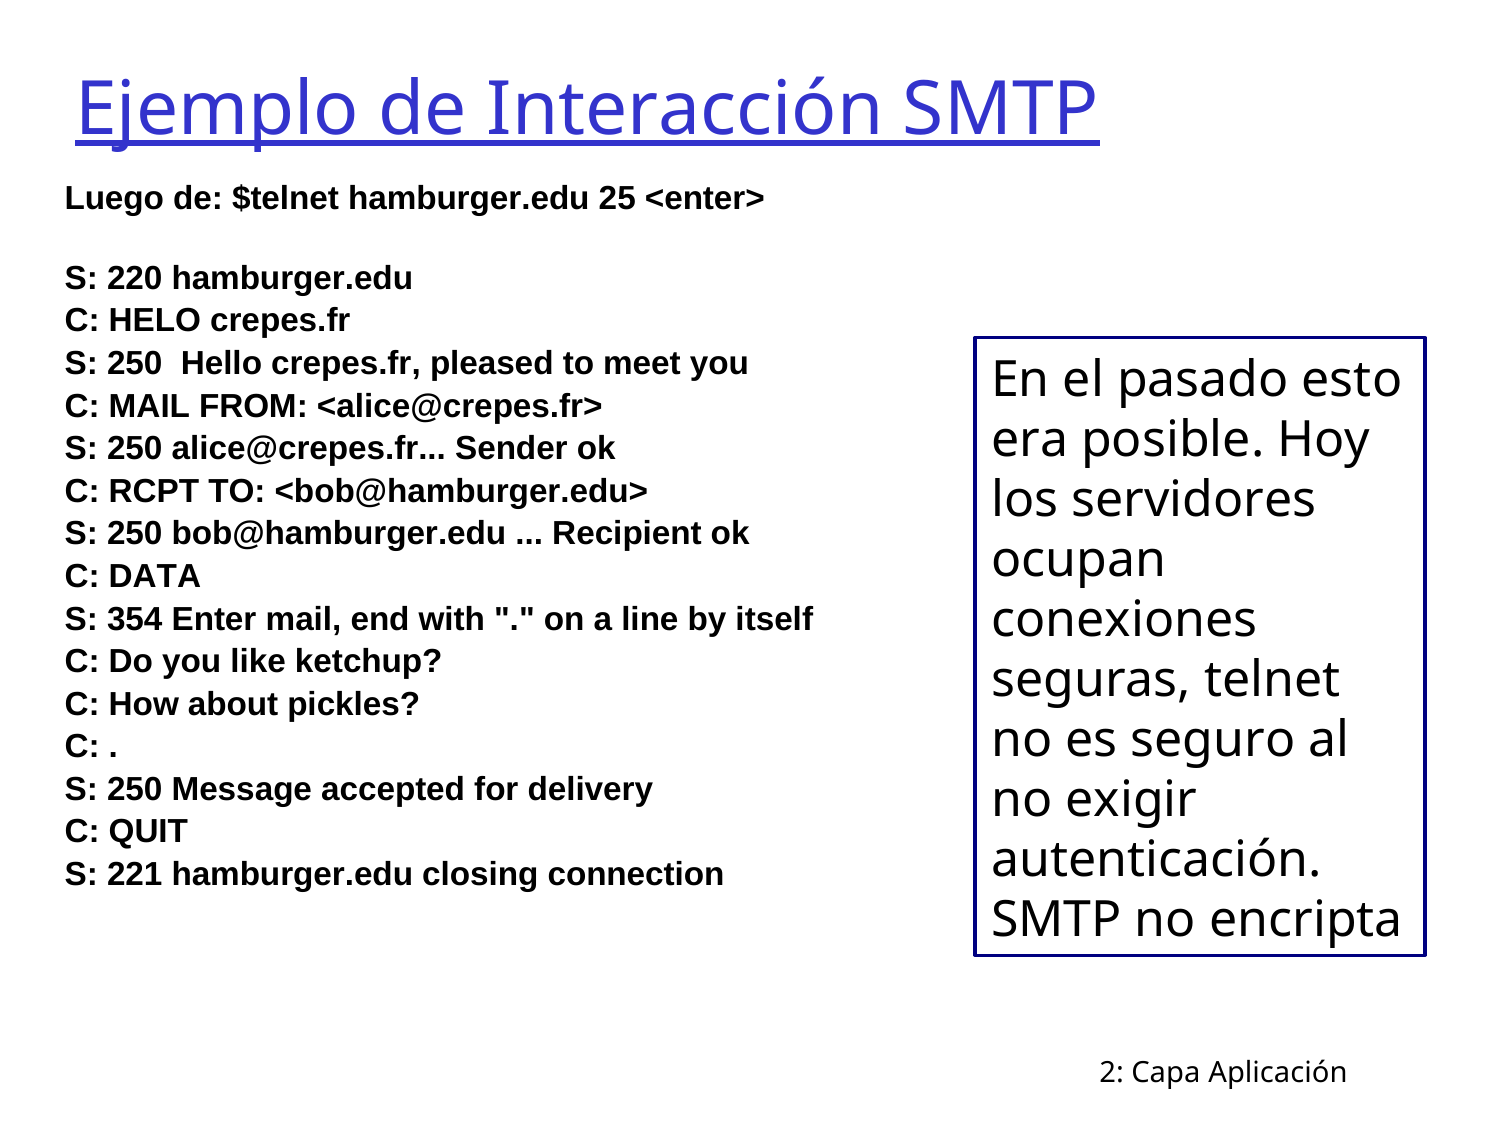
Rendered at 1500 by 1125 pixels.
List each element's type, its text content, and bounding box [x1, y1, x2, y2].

list Luego de: $telnet hamburger.edu 25 <enter> S: 220 hamburger.edu C: HELO crepes.fr S: 250 Hello crepes.fr, pleased to meet you C: MAIL FROM: <alice@crepes.fr> S: 250 alice@crepes.fr... Sender ok C: RCPT TO: <bob@hamburger.edu> S: 250 bob@hamburger.edu ... Recipient ok C: DATA S: 354 Enter mail, end with "." on a line by itself C: Do you like ketchup? C: How about pickles? C: . S: 250 Message accepted for delivery C: QUIT S: 221 hamburger.edu closing connection [64, 179, 1415, 1013]
text_box En el pasado esto era posible. Hoy los servidores ocupan conexiones seguras, telnet no es seguro al no exigir autenticación. SMTP no encripta [975, 337, 1426, 956]
title Ejemplo de Interacción SMTP [75, 23, 1426, 188]
